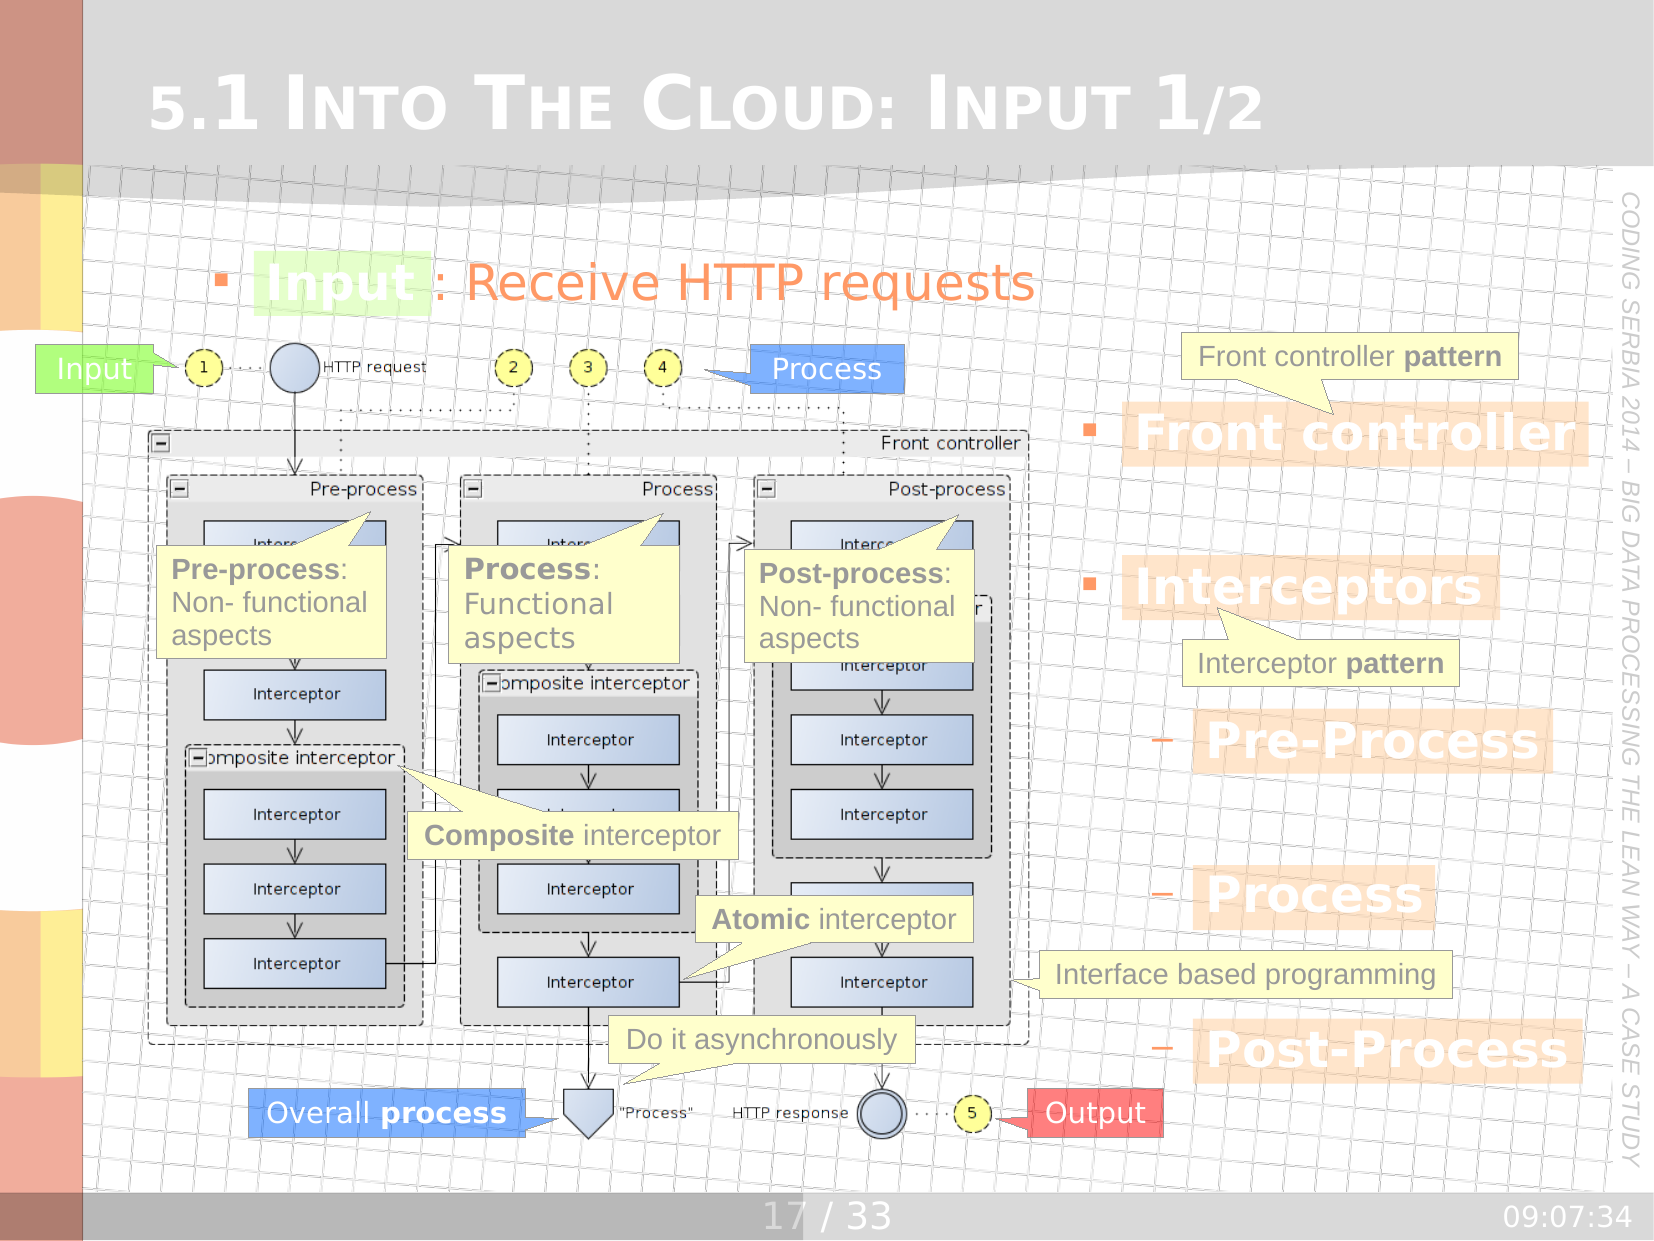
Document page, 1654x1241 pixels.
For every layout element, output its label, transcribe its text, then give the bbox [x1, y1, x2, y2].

picture [82, 165, 1613, 1192]
title 5.1 INTO THE CLOUD: INPUT 1/2 [147, 41, 1565, 166]
text_box Composite interceptor [397, 765, 739, 860]
text_box Atomic interceptor [683, 895, 974, 980]
text_box Overall process [248, 1088, 559, 1138]
text_box [0, 1192, 804, 1241]
text_box Front controller pattern [1181, 332, 1519, 415]
list Input : Receive HTTP requests [194, 253, 1554, 319]
text_box Pre-process: Non- functional aspects [156, 511, 387, 659]
text_box Input [35, 344, 179, 394]
text_box Post-process: Non- functional aspects [744, 514, 975, 663]
text_box Interface based programming [1011, 950, 1453, 999]
text_box Interceptor pattern [1182, 607, 1460, 687]
text_box Process [704, 344, 905, 394]
text_box Process: Functional aspects [448, 513, 680, 664]
list Front controller Interceptors Pre-Process Process Post-Process [1063, 295, 1587, 1188]
text_box Do it asynchronously [608, 1015, 916, 1085]
text_box Output [995, 1088, 1164, 1138]
